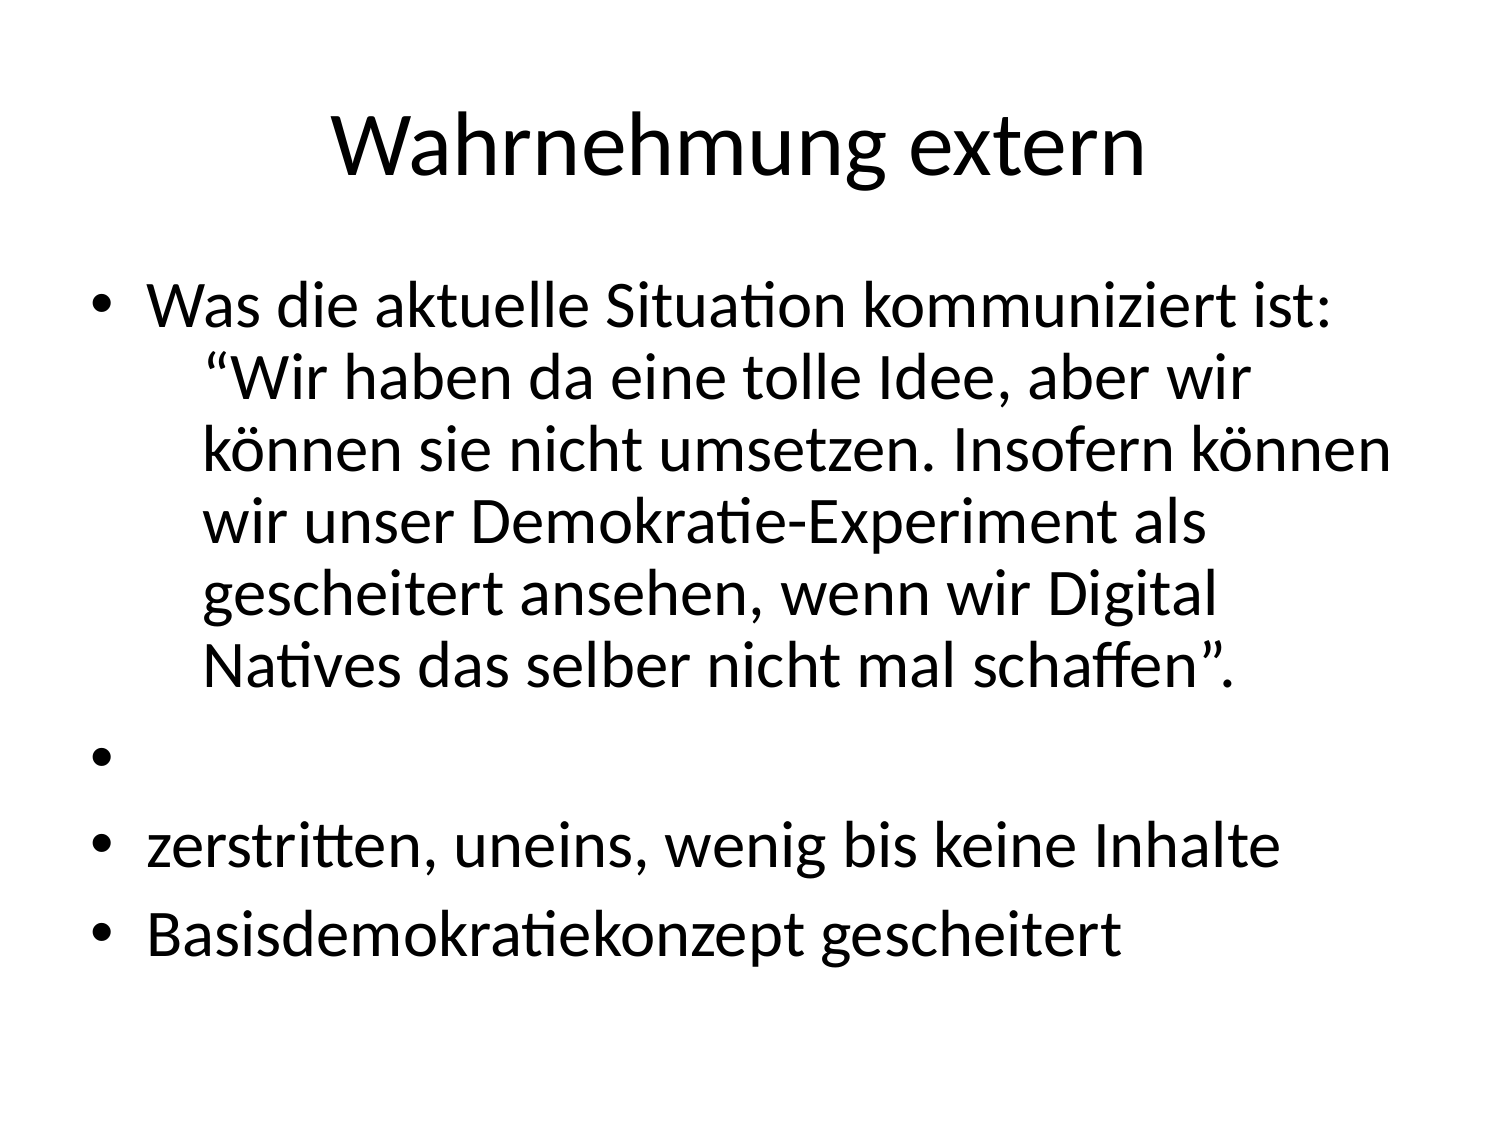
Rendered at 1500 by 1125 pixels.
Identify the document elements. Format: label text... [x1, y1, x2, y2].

list Was die aktuelle Situation kommuniziert ist: “Wir haben da eine tolle Idee, aber wir können sie nicht umsetzen. Insofern können wir unser Demokratie-Experiment als gescheitert ansehen, wenn wir Digital Natives das selber nicht mal schaffen”. zerstritten, uneins, wenig bis keine Inhalte Basisdemokratiekonzept gescheitert [75, 262, 1426, 1005]
title Wahrnehmung extern [75, 45, 1426, 233]
